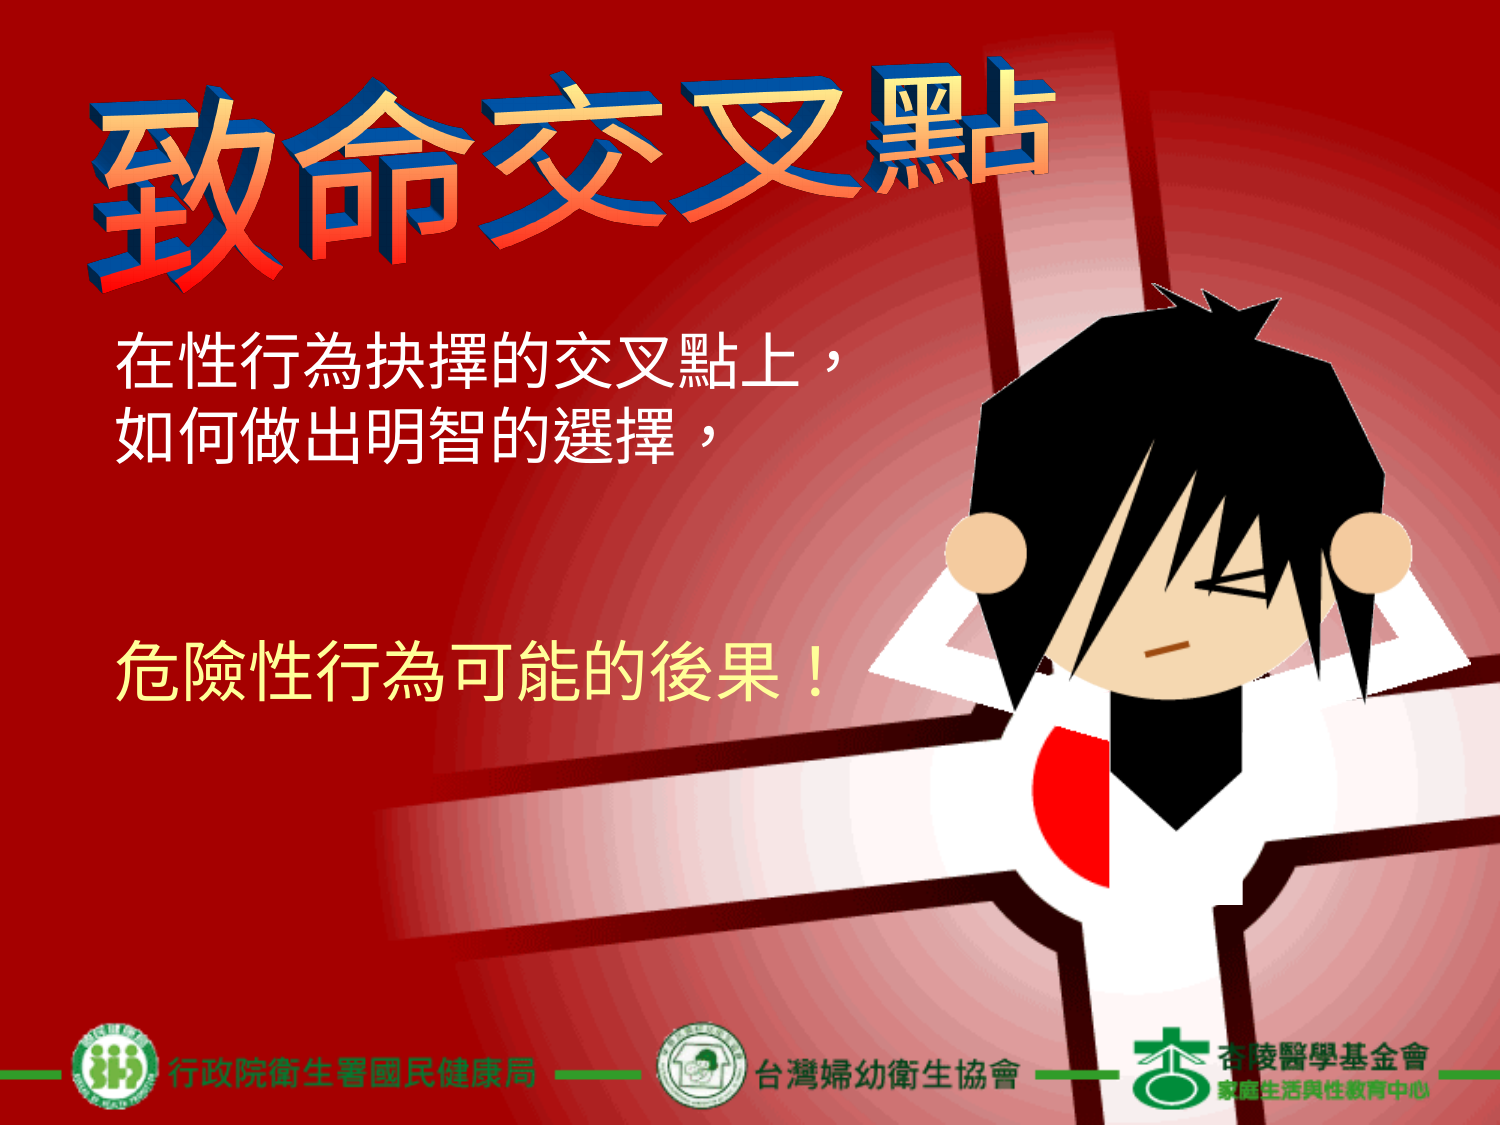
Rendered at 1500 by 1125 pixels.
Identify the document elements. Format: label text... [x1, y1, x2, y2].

picture [0, 0, 1500, 1125]
text_box 在性行為抉擇的交叉點上， 如何做出明智的選擇， 危險性行為可能的後果！ [100, 314, 951, 718]
